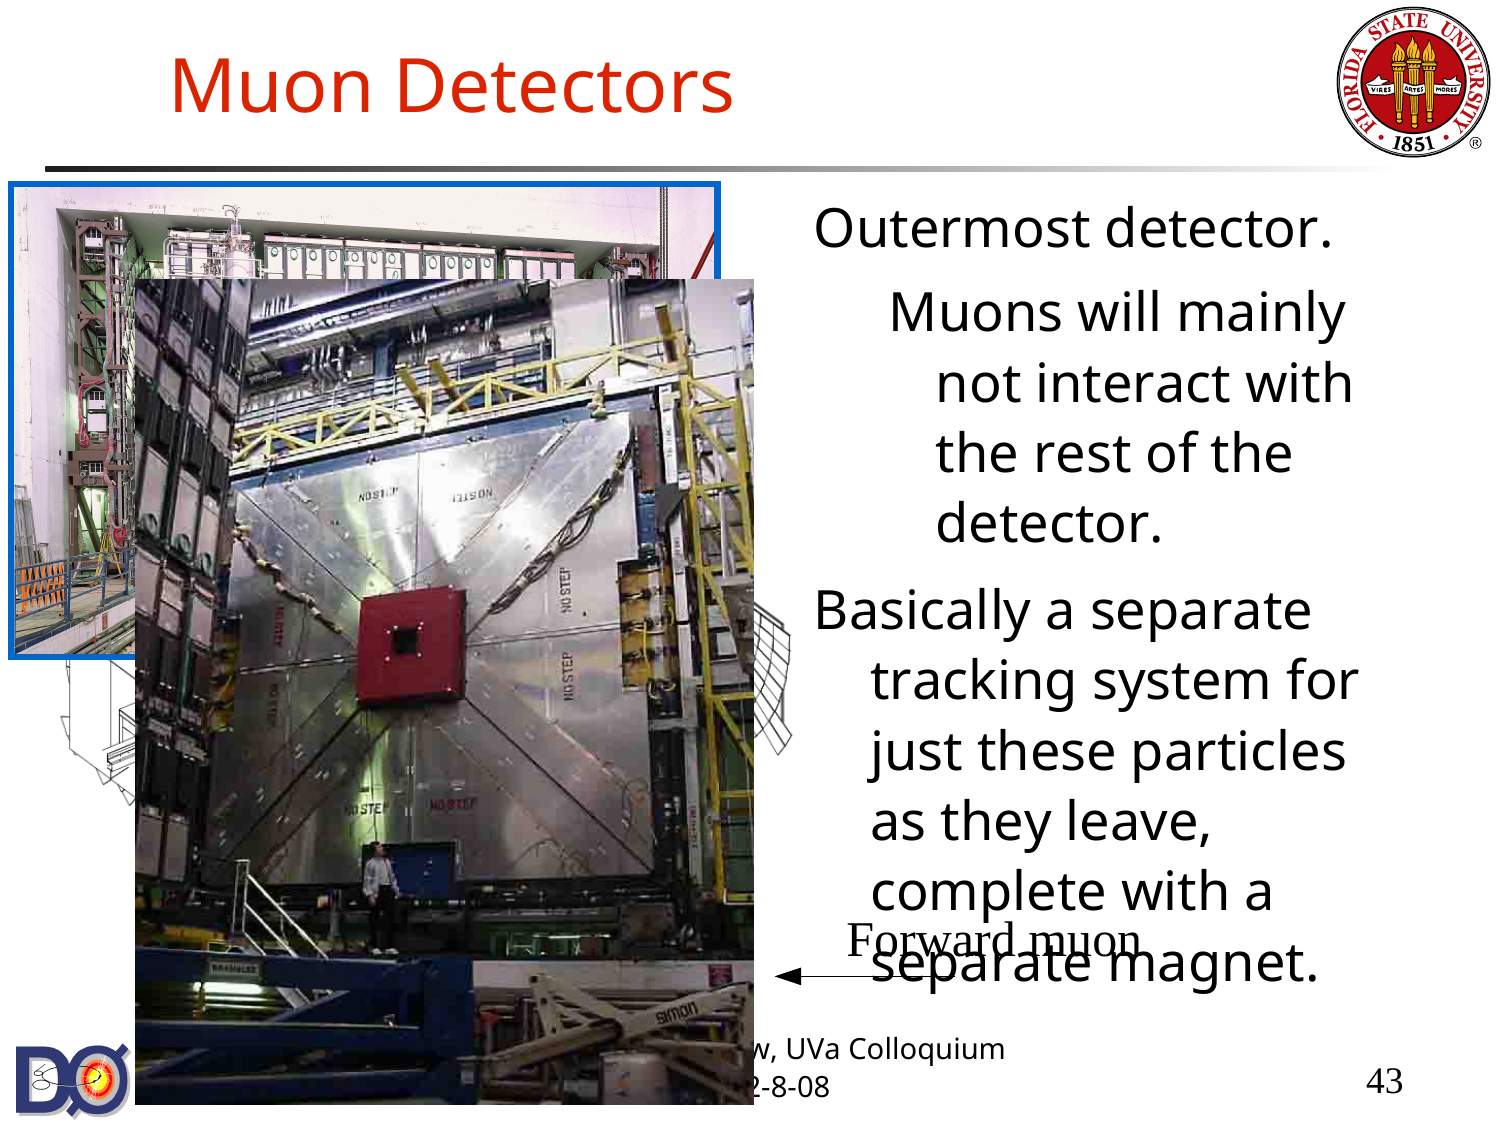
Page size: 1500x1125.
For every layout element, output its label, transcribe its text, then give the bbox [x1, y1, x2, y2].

text_box Forward muon [846, 909, 1304, 965]
picture [9, 1042, 134, 1122]
title Muon Detectors [168, 29, 1313, 137]
list Outermost detector. Muons will mainly not interact with the rest of the detector. Basically a separate tracking system for just these particles as they leave, complete with a separate magnet. [814, 190, 1408, 974]
picture [14, 187, 841, 1105]
picture [1335, 5, 1492, 159]
